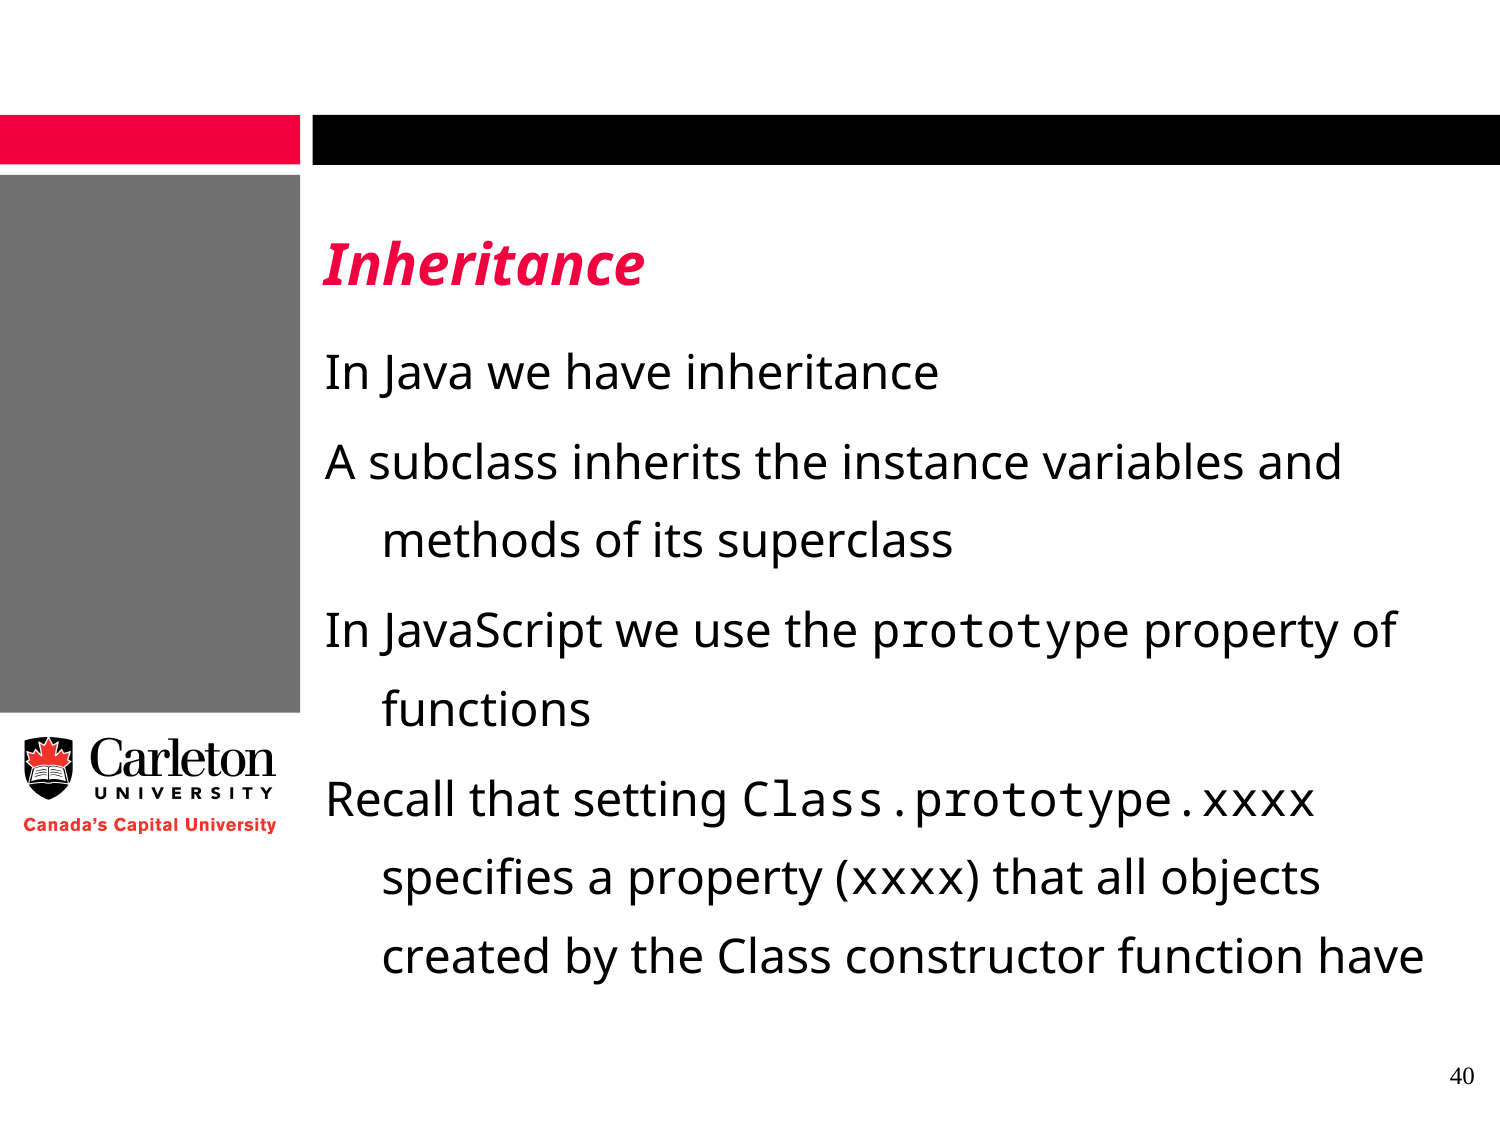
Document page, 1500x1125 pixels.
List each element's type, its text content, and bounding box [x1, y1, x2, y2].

list In Java we have inheritance A subclass inherits the instance variables and methods of its superclass In JavaScript we use the prototype property of functions Recall that setting Class.prototype.xxxx specifies a property (xxxx) that all objects created by the Class constructor function have [324, 324, 1450, 1036]
title Inheritance [324, 194, 1450, 324]
picture [24, 737, 276, 834]
